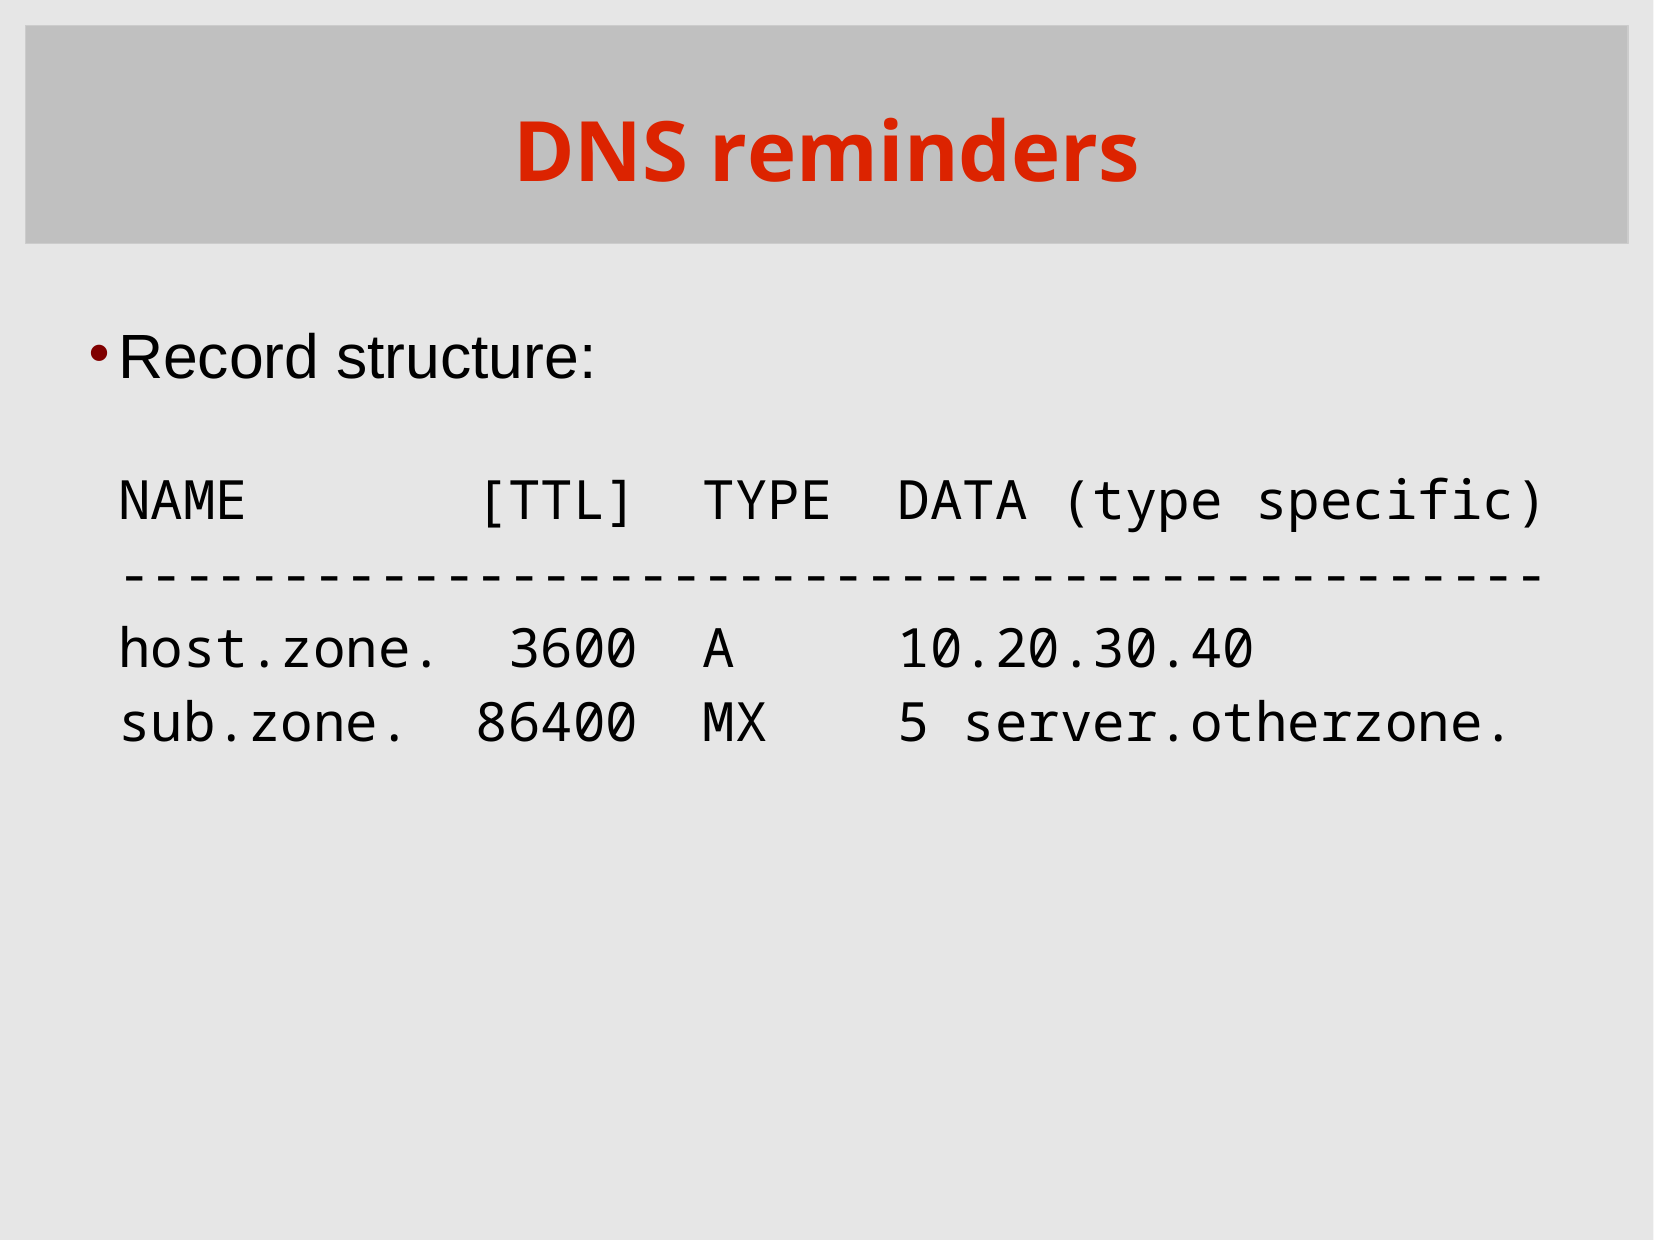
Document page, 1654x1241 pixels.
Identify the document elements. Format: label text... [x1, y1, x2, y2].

title DNS reminders [121, 46, 1532, 253]
list Record structure: NAME [TTL] TYPE DATA (type specific) -------------------------------------------- host.zone. 3600 A 10.20.30.40 sub.zone. 86400 MX 5 server.otherzone. [59, 322, 1593, 1131]
